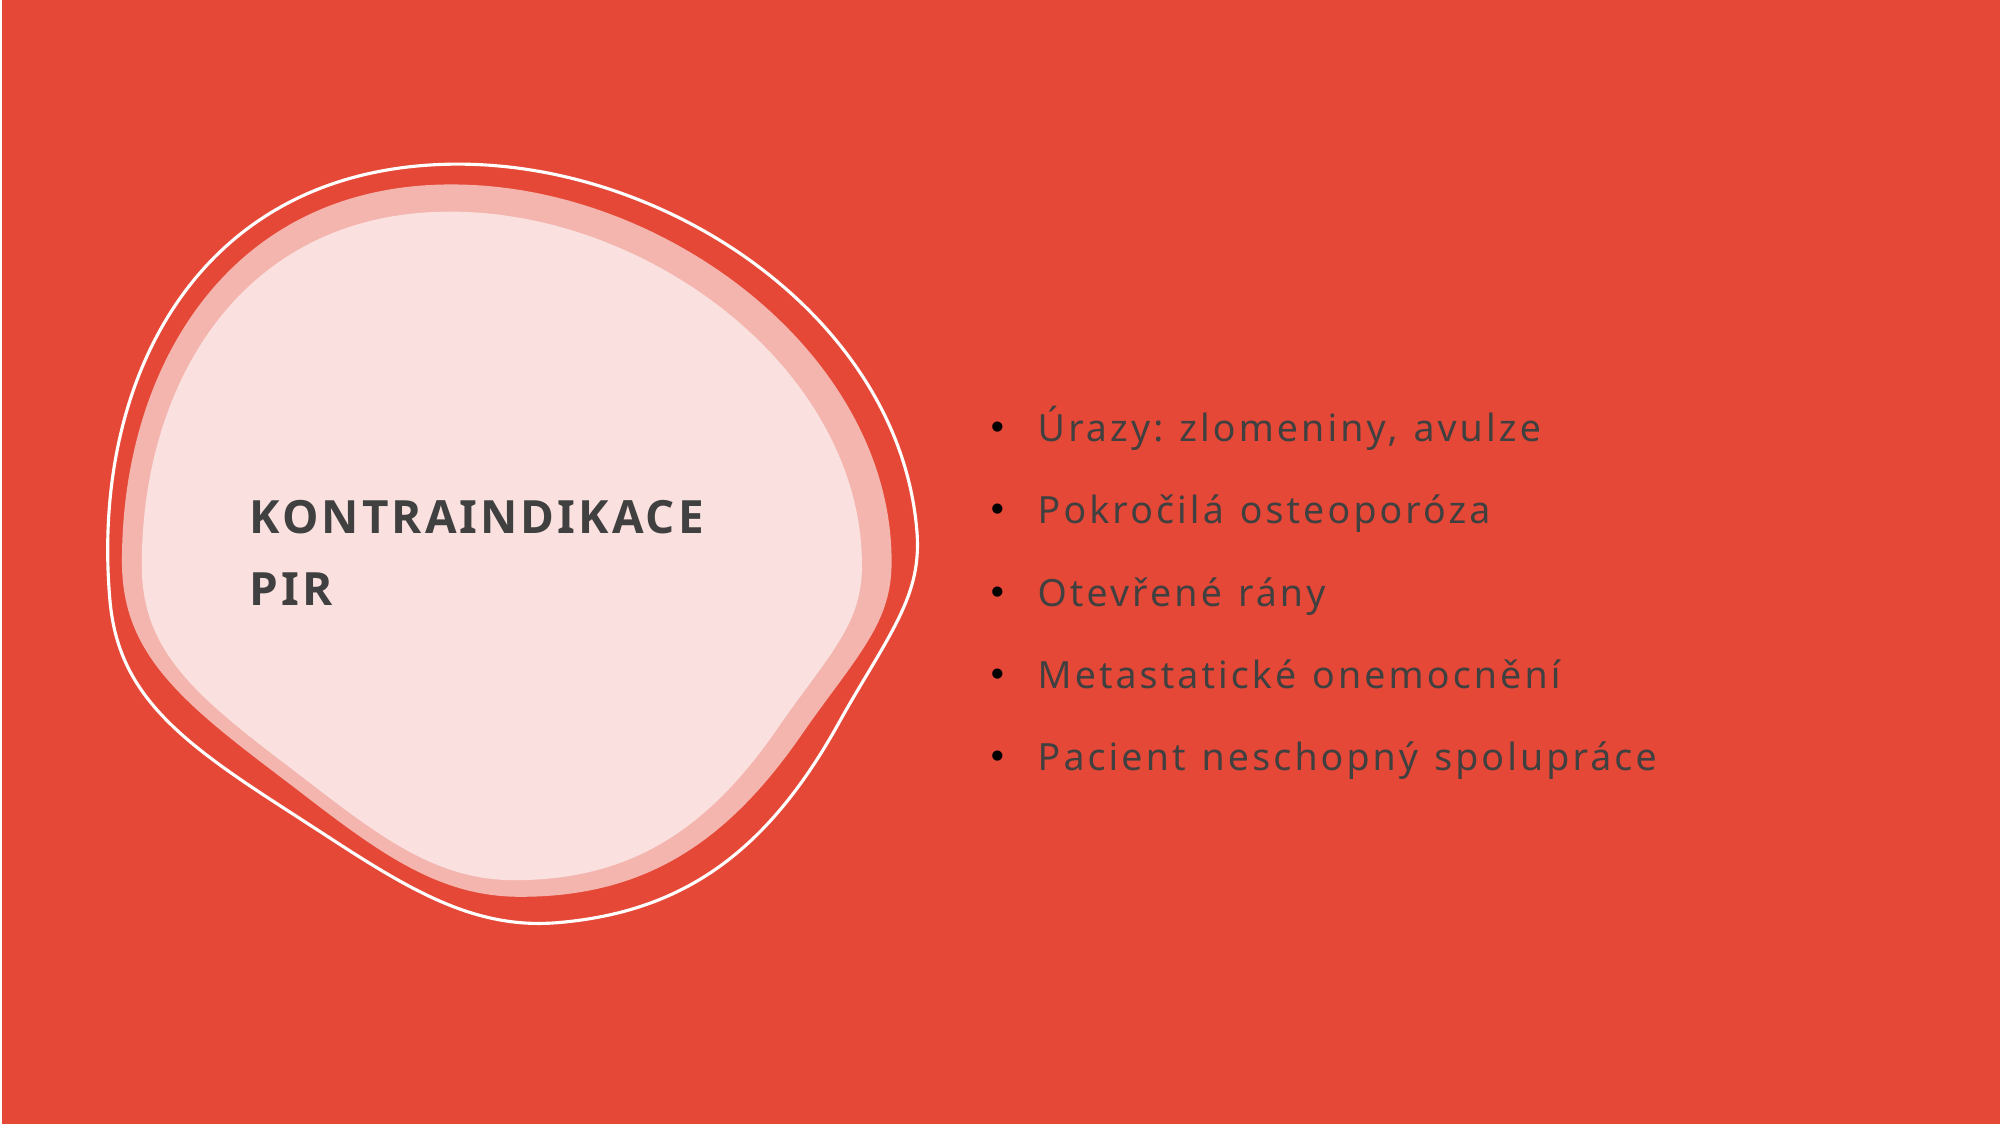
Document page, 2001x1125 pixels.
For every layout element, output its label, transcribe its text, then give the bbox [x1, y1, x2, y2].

title KONTRAINDIKACE PIR [231, 300, 819, 783]
list Úrazy: zlomeniny, avulze Pokročilá osteoporóza Otevřené rány Metastatické onemocnění Pacient neschopný spolupráce [972, 181, 1878, 980]
text_box [2, 0, 2000, 1124]
